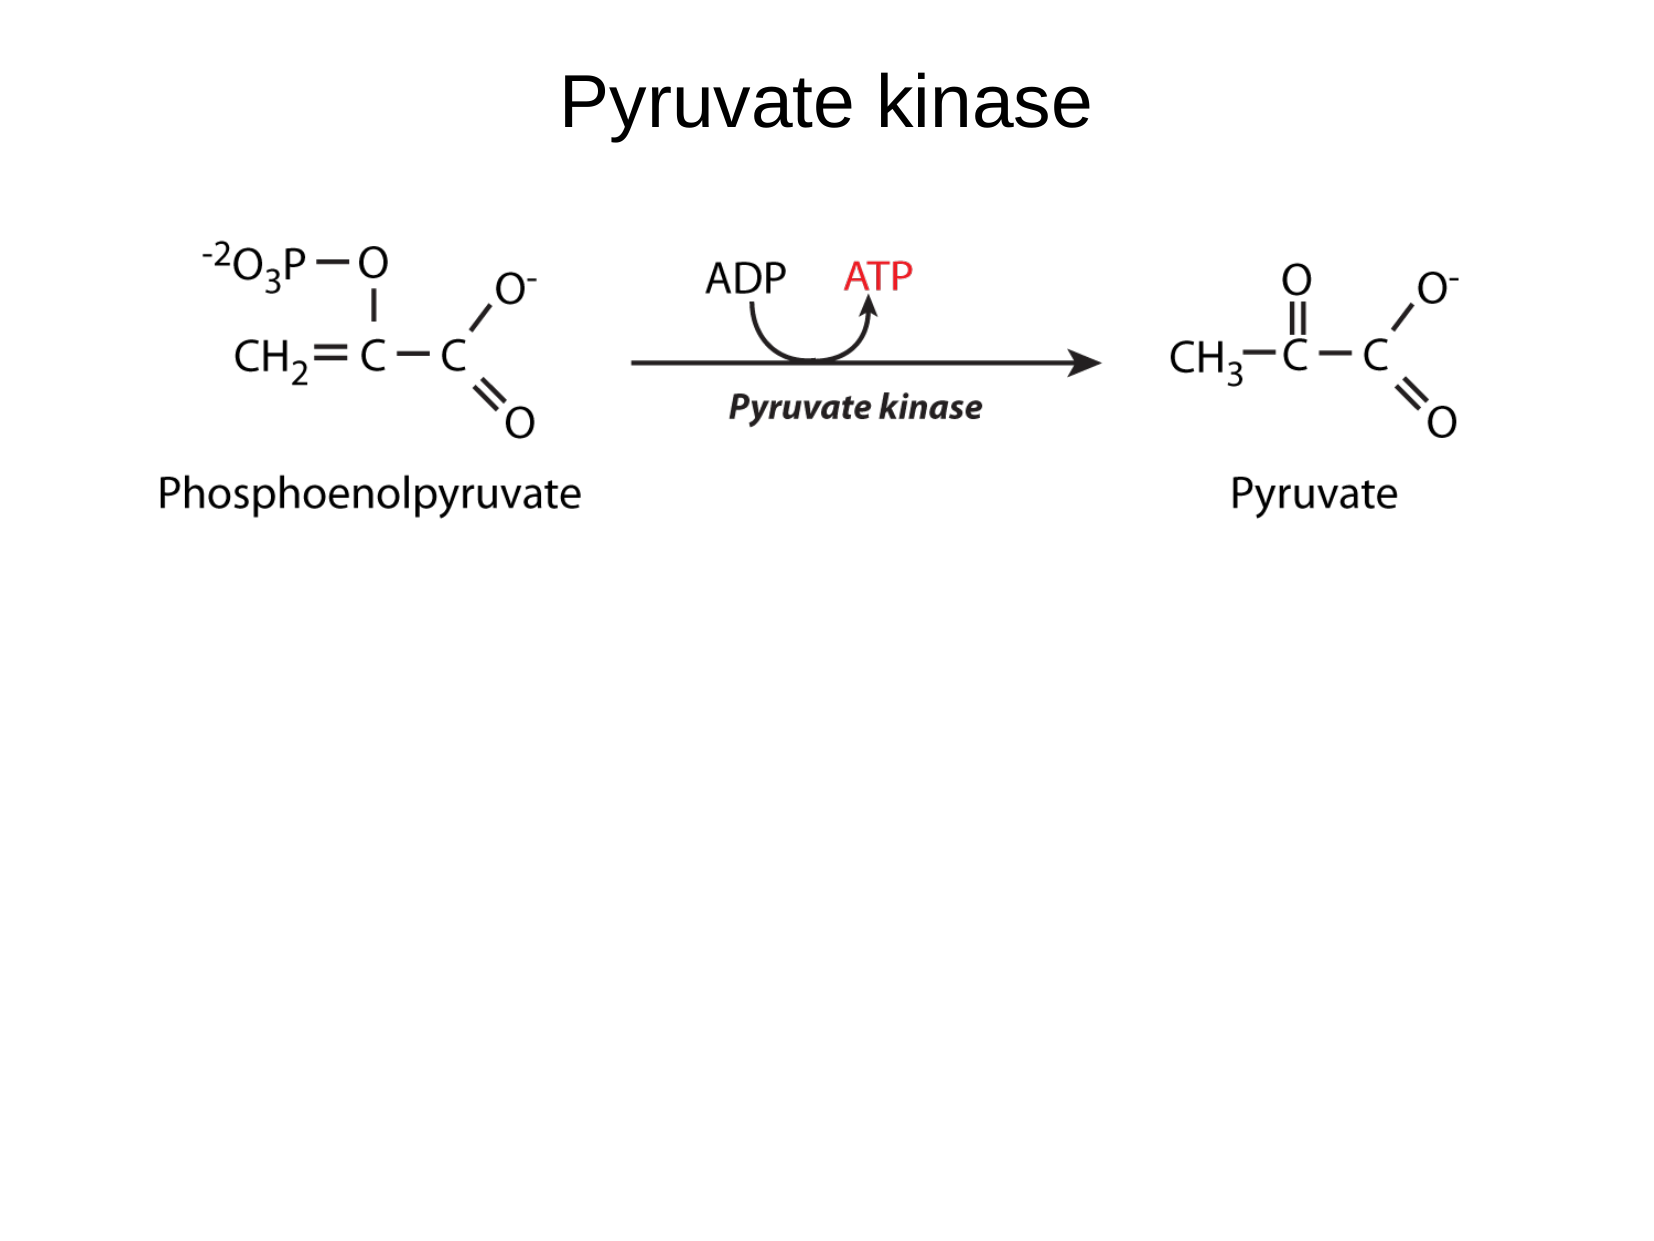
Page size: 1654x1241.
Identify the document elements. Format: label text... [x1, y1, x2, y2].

title Pyruvate kinase [82, 55, 1571, 145]
picture [153, 224, 1463, 520]
